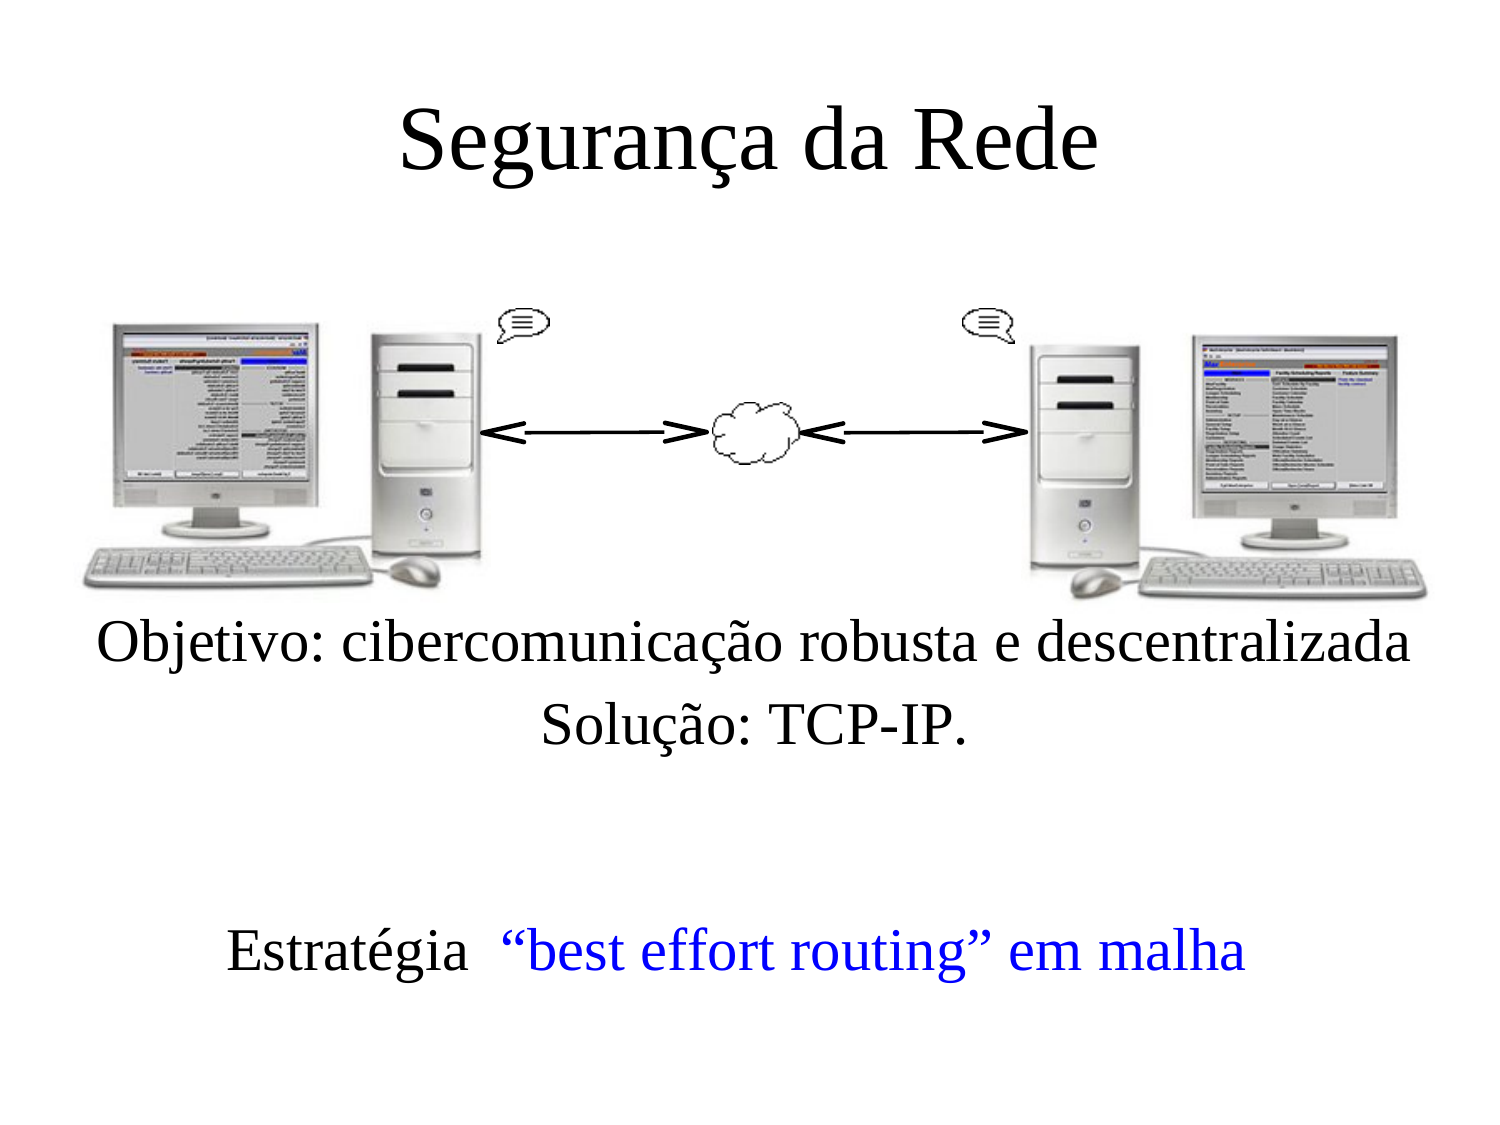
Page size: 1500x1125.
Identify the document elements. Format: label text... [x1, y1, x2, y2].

text_box Objetivo: cibercomunicação robusta e descentralizada Solução: TCP-IP. [80, 606, 1430, 759]
subtitle Estratégia “best effort routing” em malha: O tráfego segue por onde é possível e mais fácil. [70, 916, 1421, 1068]
picture [962, 308, 1015, 344]
picture [73, 308, 491, 603]
picture [1021, 320, 1438, 614]
title Segurança da Rede [75, 44, 1425, 233]
picture [712, 402, 802, 465]
picture [497, 308, 550, 344]
